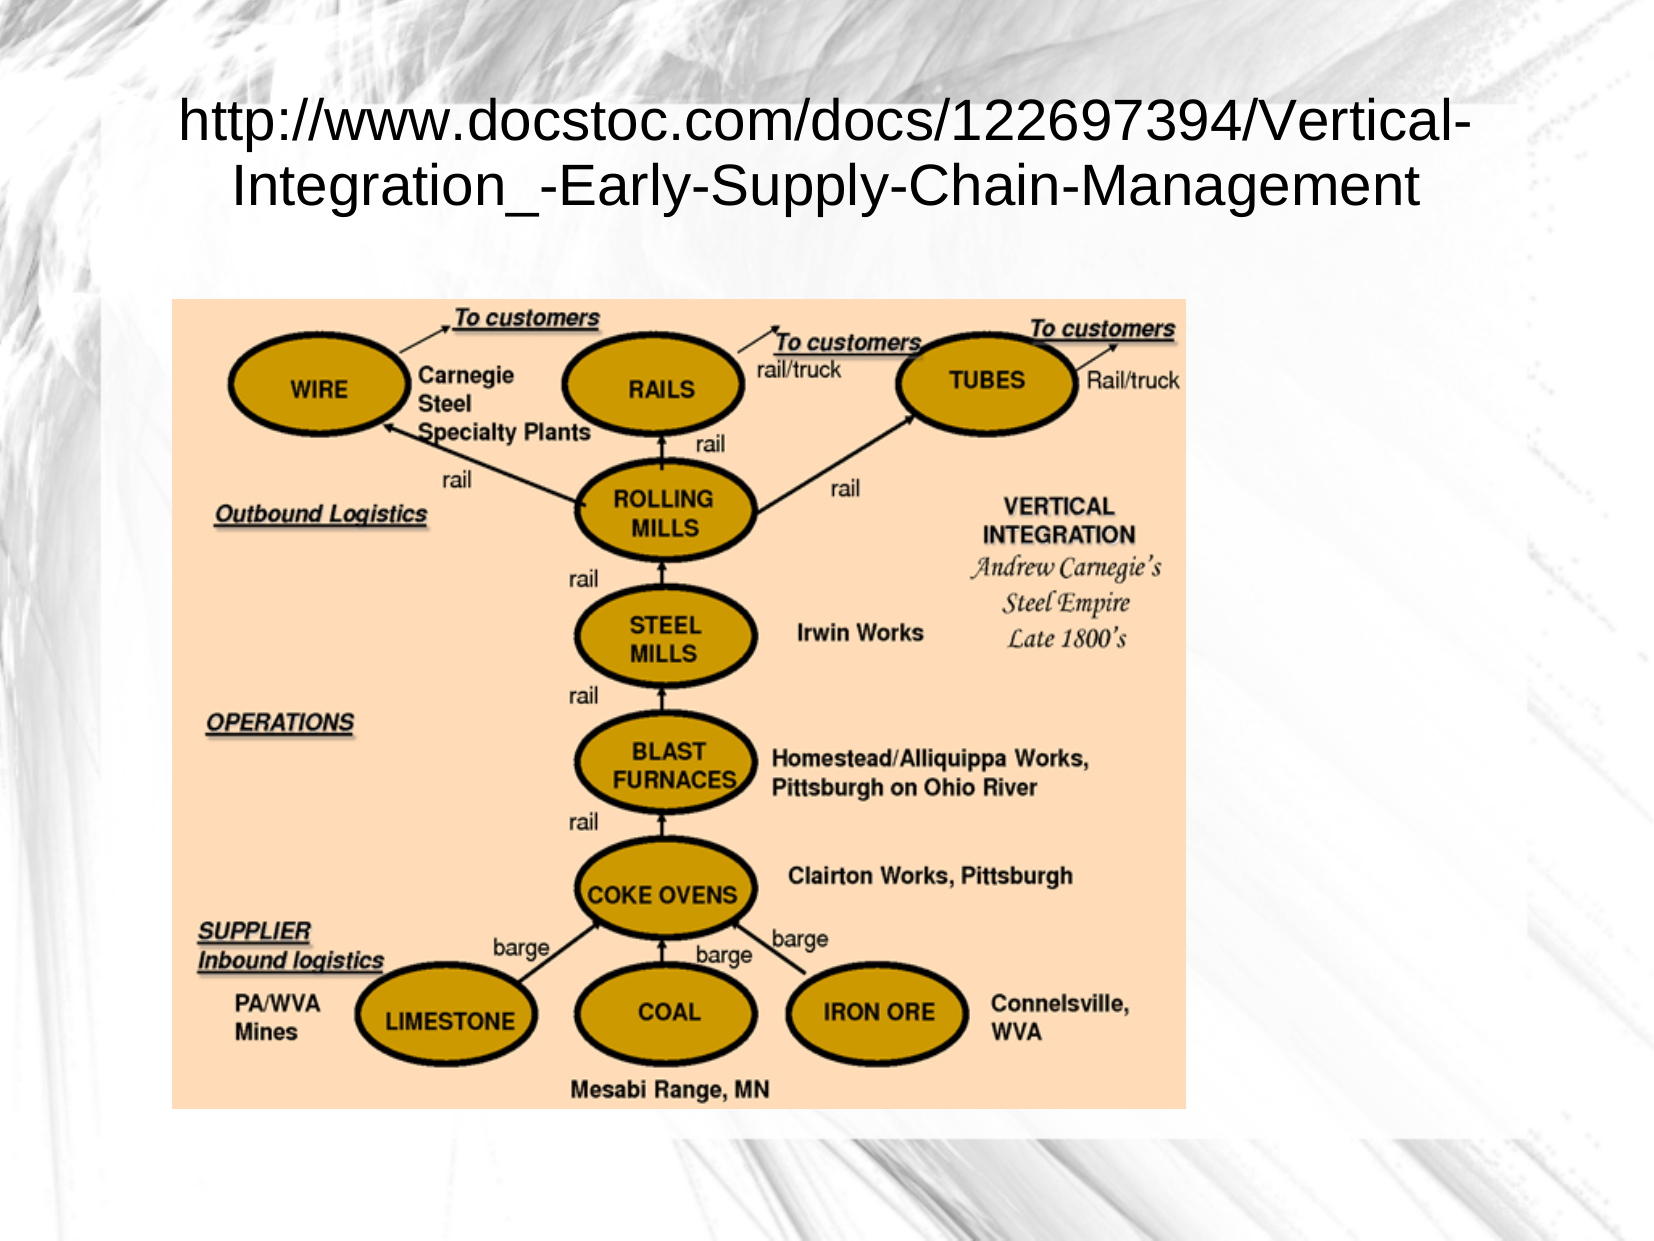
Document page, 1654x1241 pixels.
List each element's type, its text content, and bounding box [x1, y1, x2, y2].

title http://www.docstoc.com/docs/122697394/Vertical-Integration_-Early-Supply-Chain-Management [82, 49, 1571, 257]
picture [0, 0, 1654, 1241]
